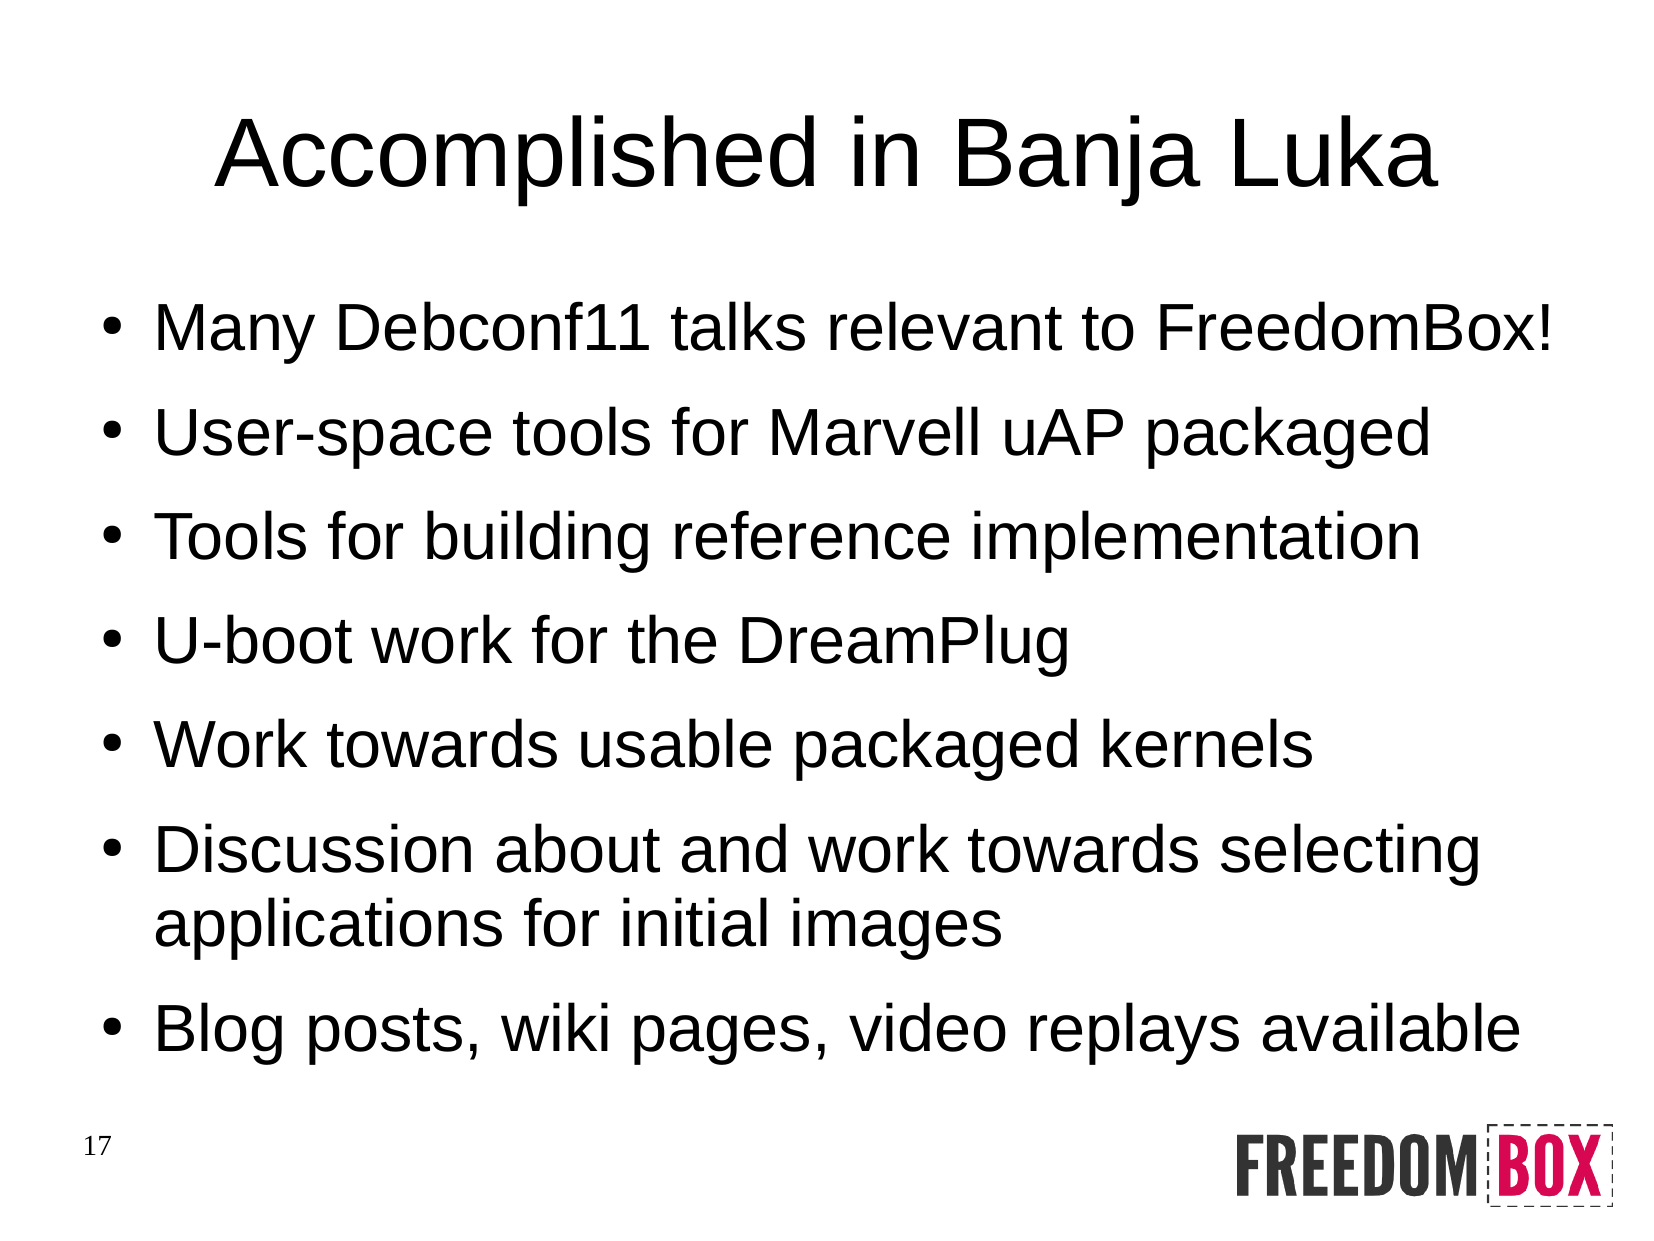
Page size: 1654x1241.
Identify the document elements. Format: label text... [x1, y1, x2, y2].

list Many Debconf11 talks relevant to FreedomBox! User-space tools for Marvell uAP packaged Tools for building reference implementation U-boot work for the DreamPlug Work towards usable packaged kernels Discussion about and work towards selecting applications for initial images Blog posts, wiki pages, video replays available [82, 290, 1571, 1109]
picture [1237, 1124, 1613, 1207]
title Accomplished in Banja Luka [82, 49, 1571, 257]
